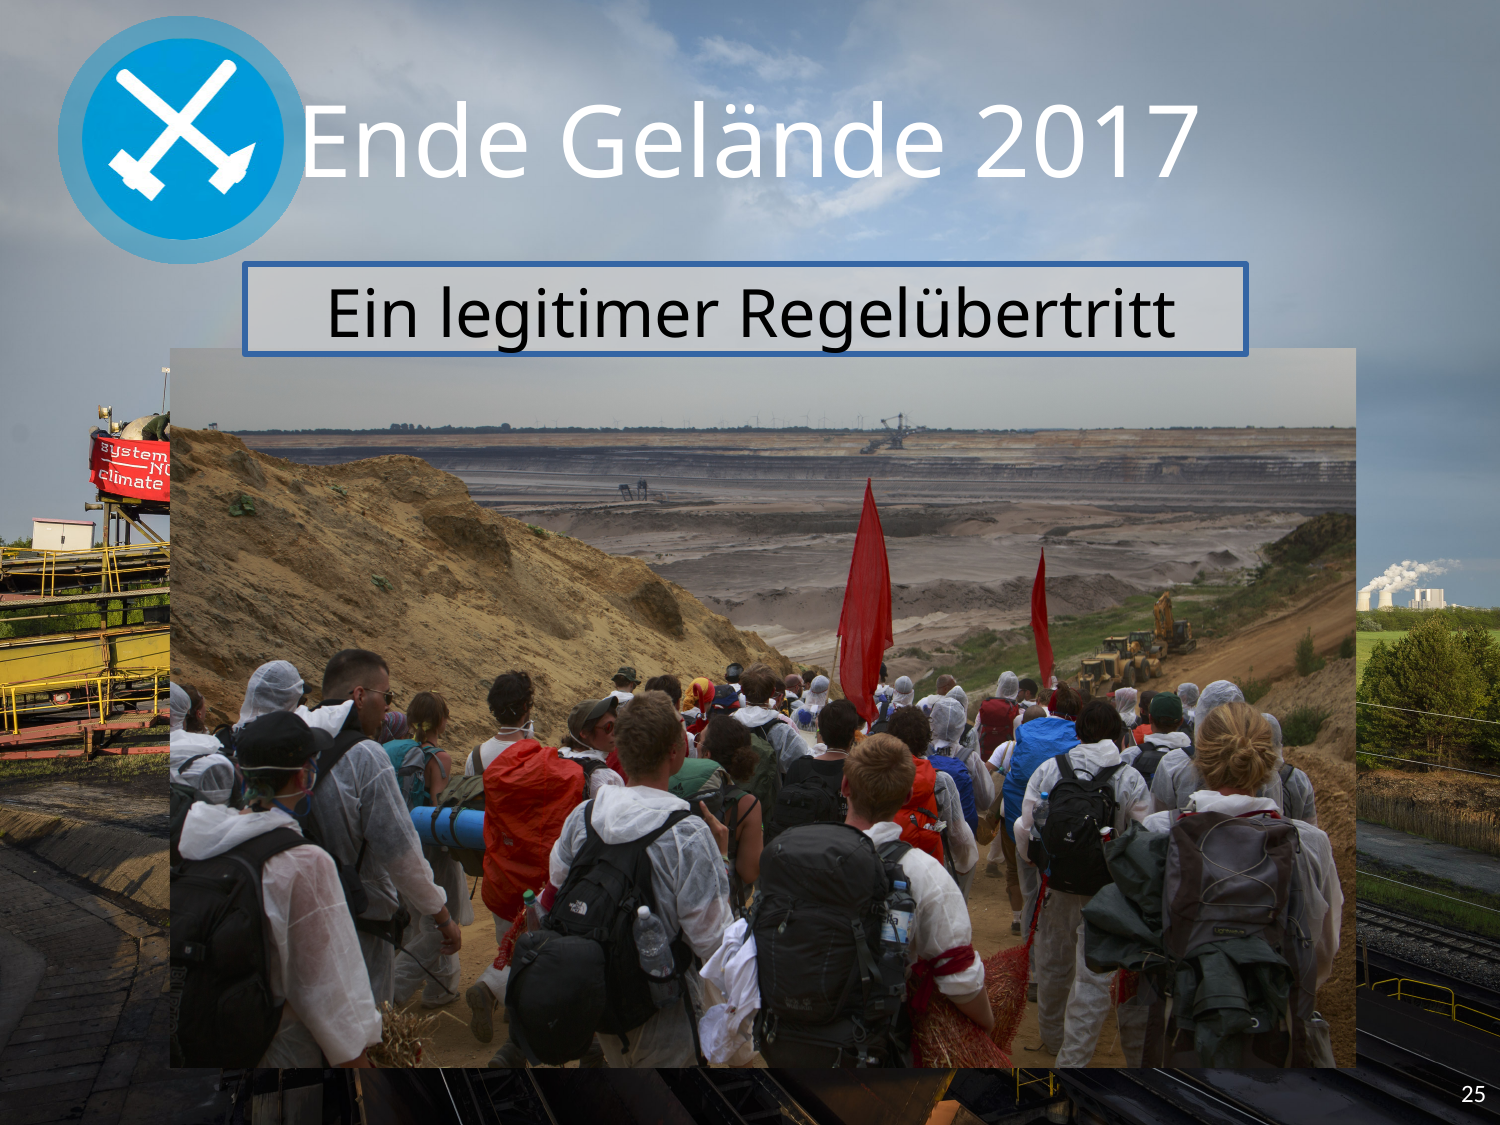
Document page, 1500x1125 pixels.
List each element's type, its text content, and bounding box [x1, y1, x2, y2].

picture [0, 0, 1500, 1125]
title Ende Gelände 2017 [242, 45, 1258, 233]
list Ein legitimer Regelübertritt [244, 264, 1247, 355]
